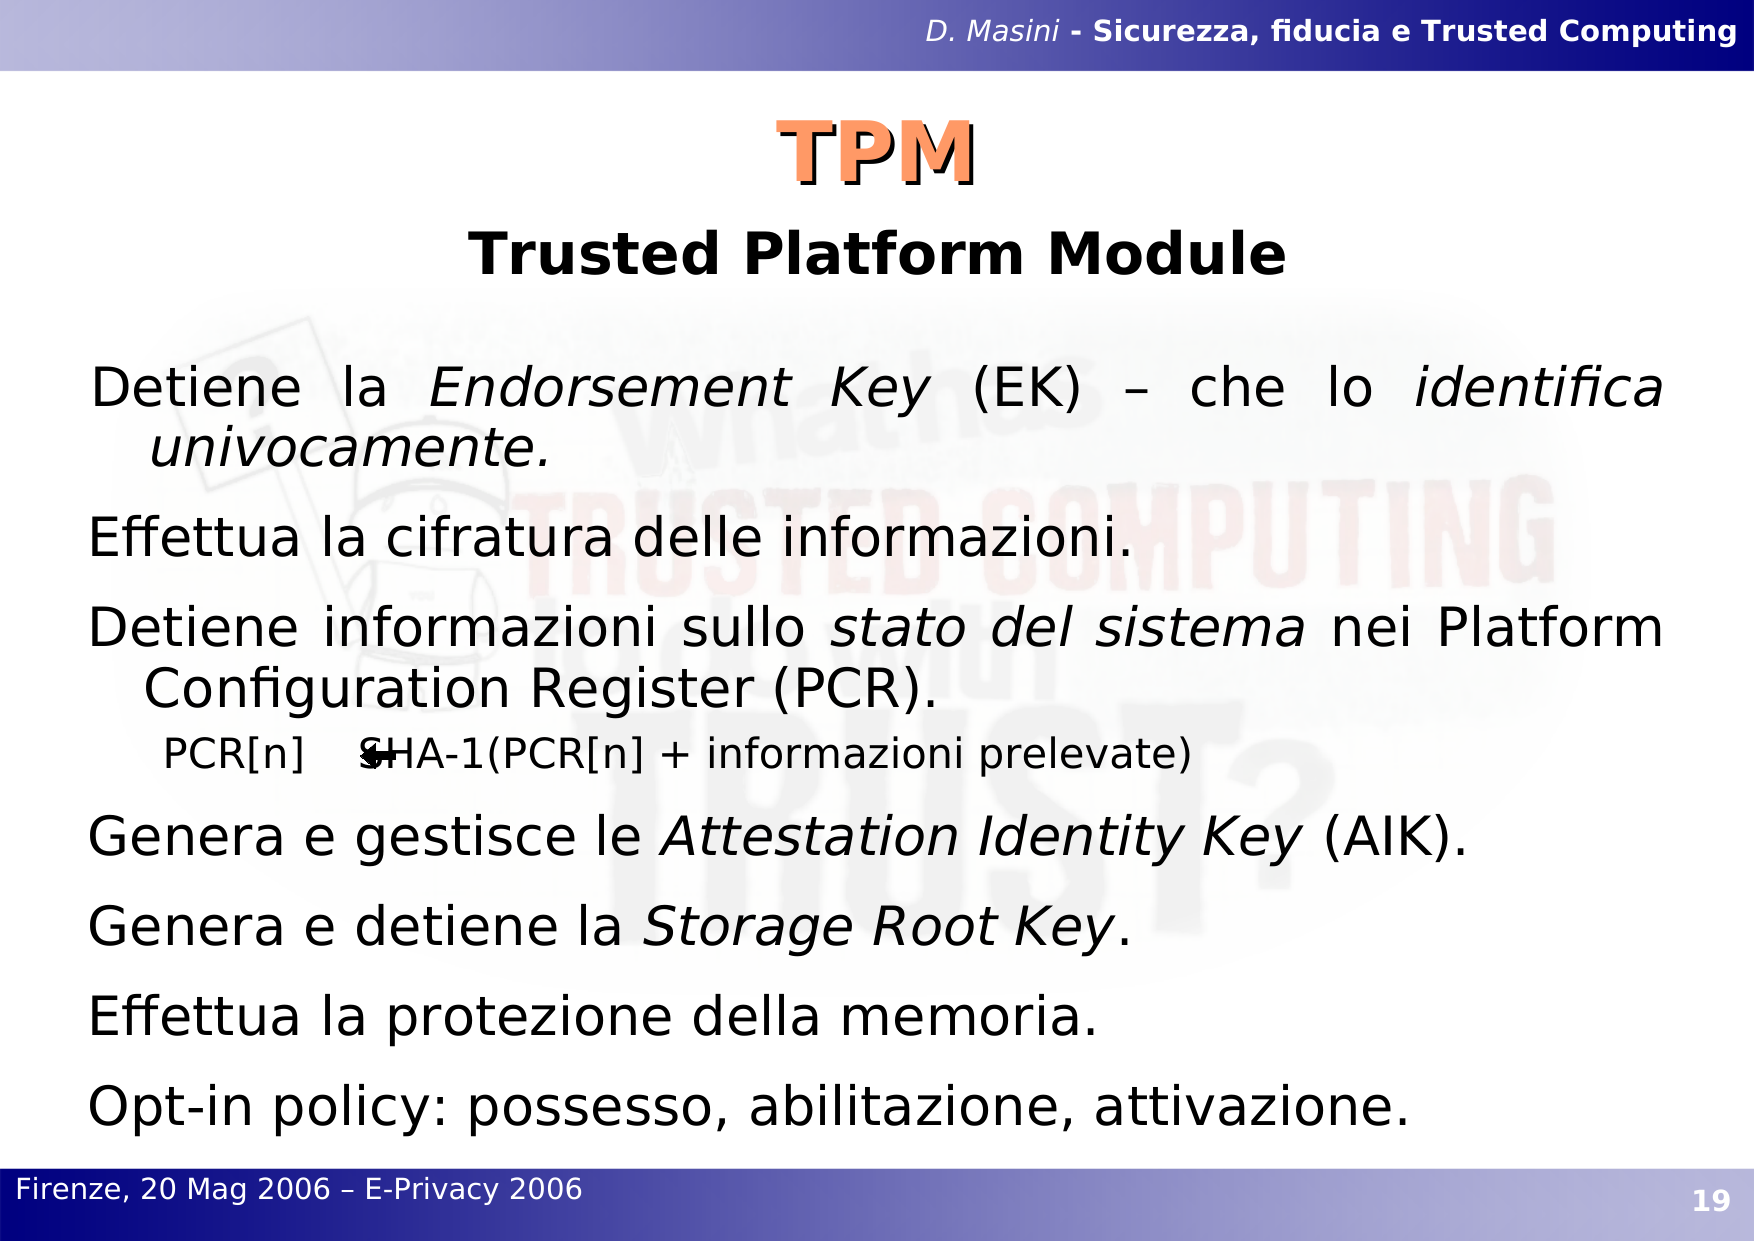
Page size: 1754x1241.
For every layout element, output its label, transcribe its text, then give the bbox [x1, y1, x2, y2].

title TPM [87, 49, 1667, 222]
picture [0, 0, 1754, 1241]
text_box [360, 743, 396, 769]
list Trusted Platform Module Detiene la Endorsement Key (EK) – che lo identifica univocamente. Effettua la cifratura delle informazioni. Detiene informazioni sullo stato del sistema nei Platform Configuration Register (PCR). PCR[n] SHA-1(PCR[n] + informazioni prelevate) Genera e gestisce le Attestation Identity Key (AIK). Genera e detiene la Storage Root Key. Effettua la protezione della memoria. Opt-in policy: possesso, abilitazione, attivazione. [87, 222, 1667, 1144]
text_box <number> [1641, 1185, 1732, 1223]
text_box Firenze, 20 Mag 2006 – E-Privacy 2006 [0, 1175, 1314, 1234]
text_box D. Masini - Sicurezza, fiducia e Trusted Computing [602, 7, 1754, 63]
